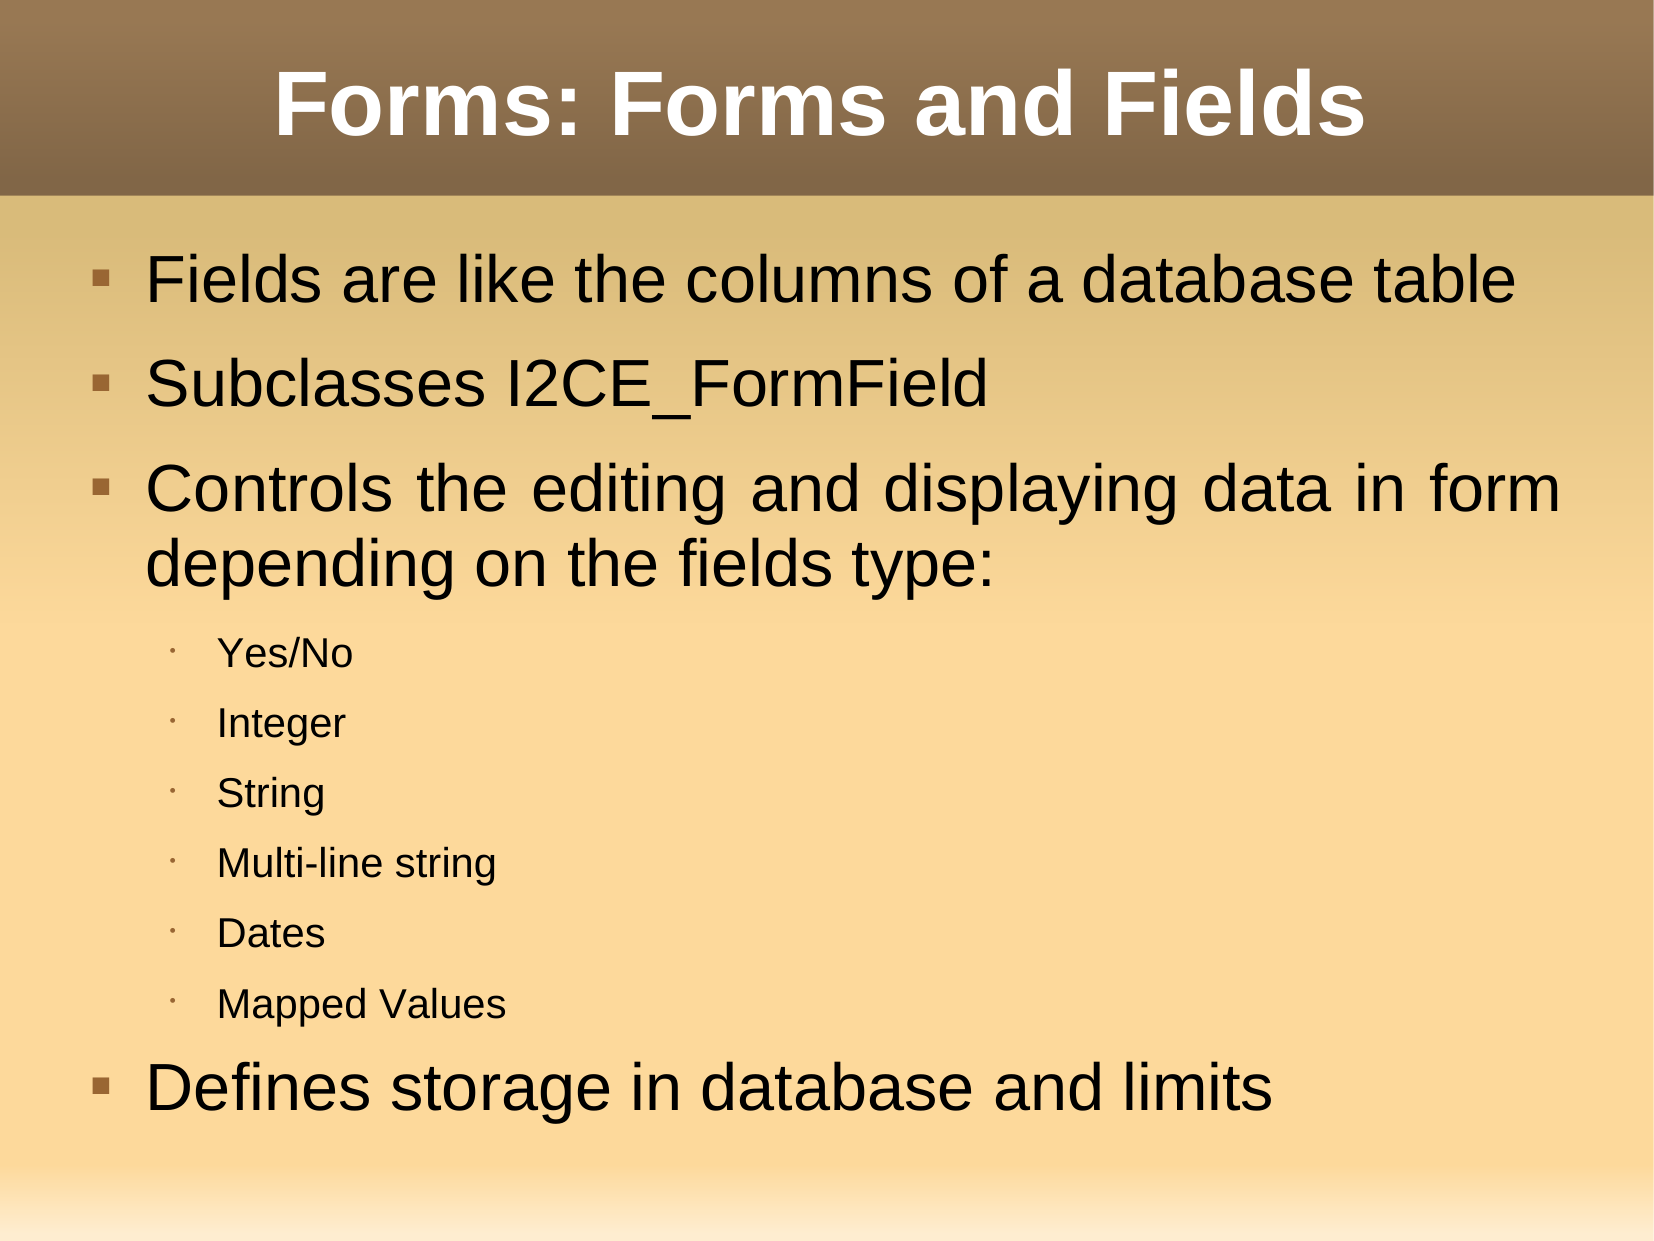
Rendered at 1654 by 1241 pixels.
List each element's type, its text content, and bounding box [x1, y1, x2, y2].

picture [0, 0, 1654, 1241]
list Fields are like the columns of a database table Subclasses I2CE_FormField Controls the editing and displaying data in form depending on the fields type: Yes/No Integer String Multi-line string Dates Mapped Values Defines storage in database and limits [75, 242, 1564, 1126]
title Forms: Forms and Fields [76, 0, 1565, 208]
